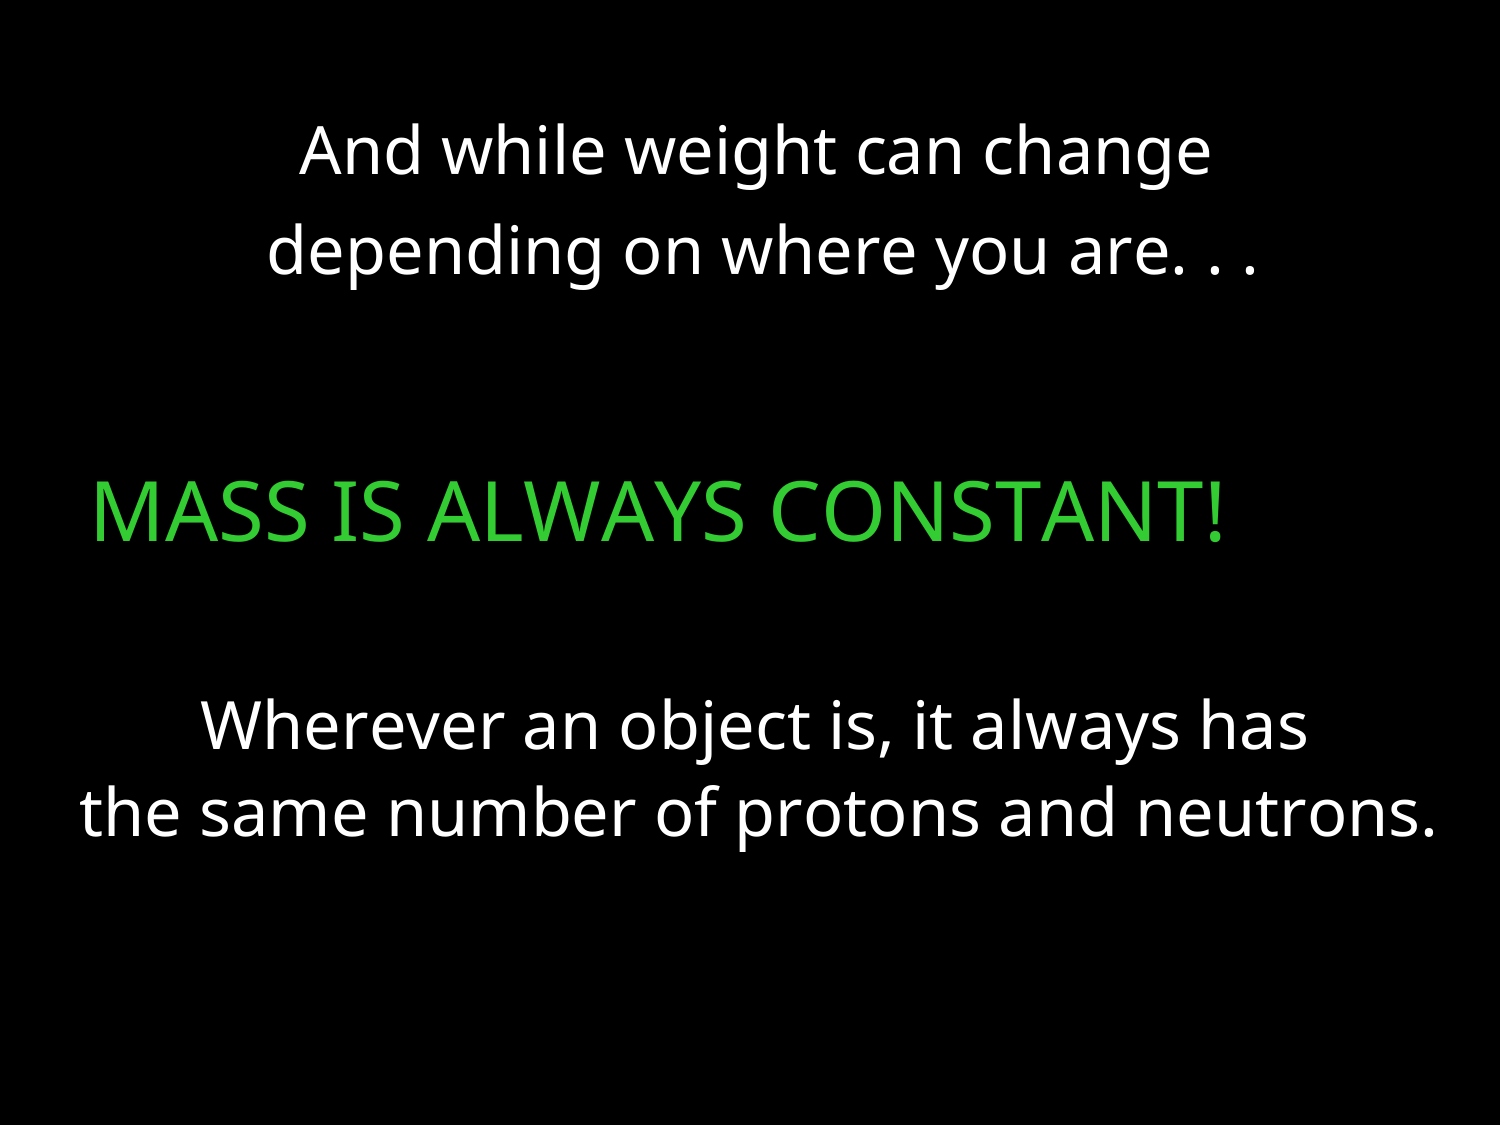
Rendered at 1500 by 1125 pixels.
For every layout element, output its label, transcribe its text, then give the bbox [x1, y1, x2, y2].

text_box depending on where you are. . . [251, 199, 1276, 296]
text_box the same number of protons and neutrons. [64, 762, 1456, 858]
text_box Wherever an object is, it always has [185, 674, 1326, 762]
text_box MASS IS ALWAYS CONSTANT! [75, 450, 1438, 566]
text_box And while weight can change [284, 99, 1230, 196]
